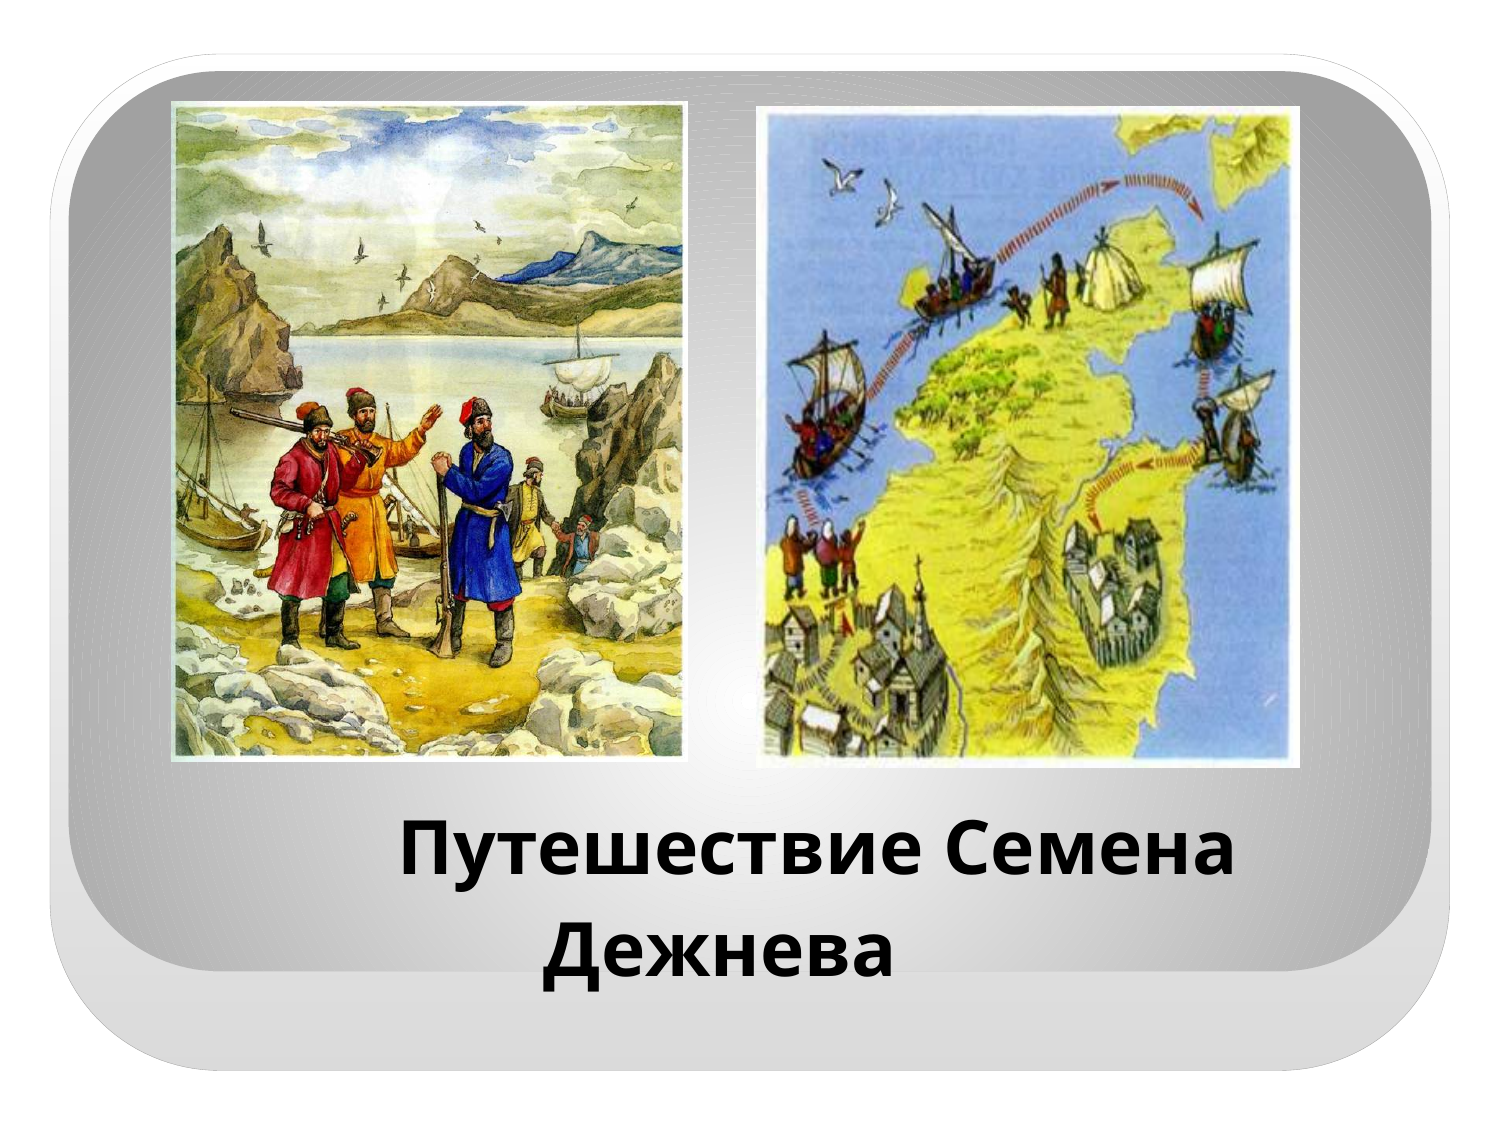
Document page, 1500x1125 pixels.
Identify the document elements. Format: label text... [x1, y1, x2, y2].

text_box Путешествие Семена Дежнева [76, 786, 1365, 1007]
picture [171, 101, 688, 762]
picture [756, 106, 1300, 768]
